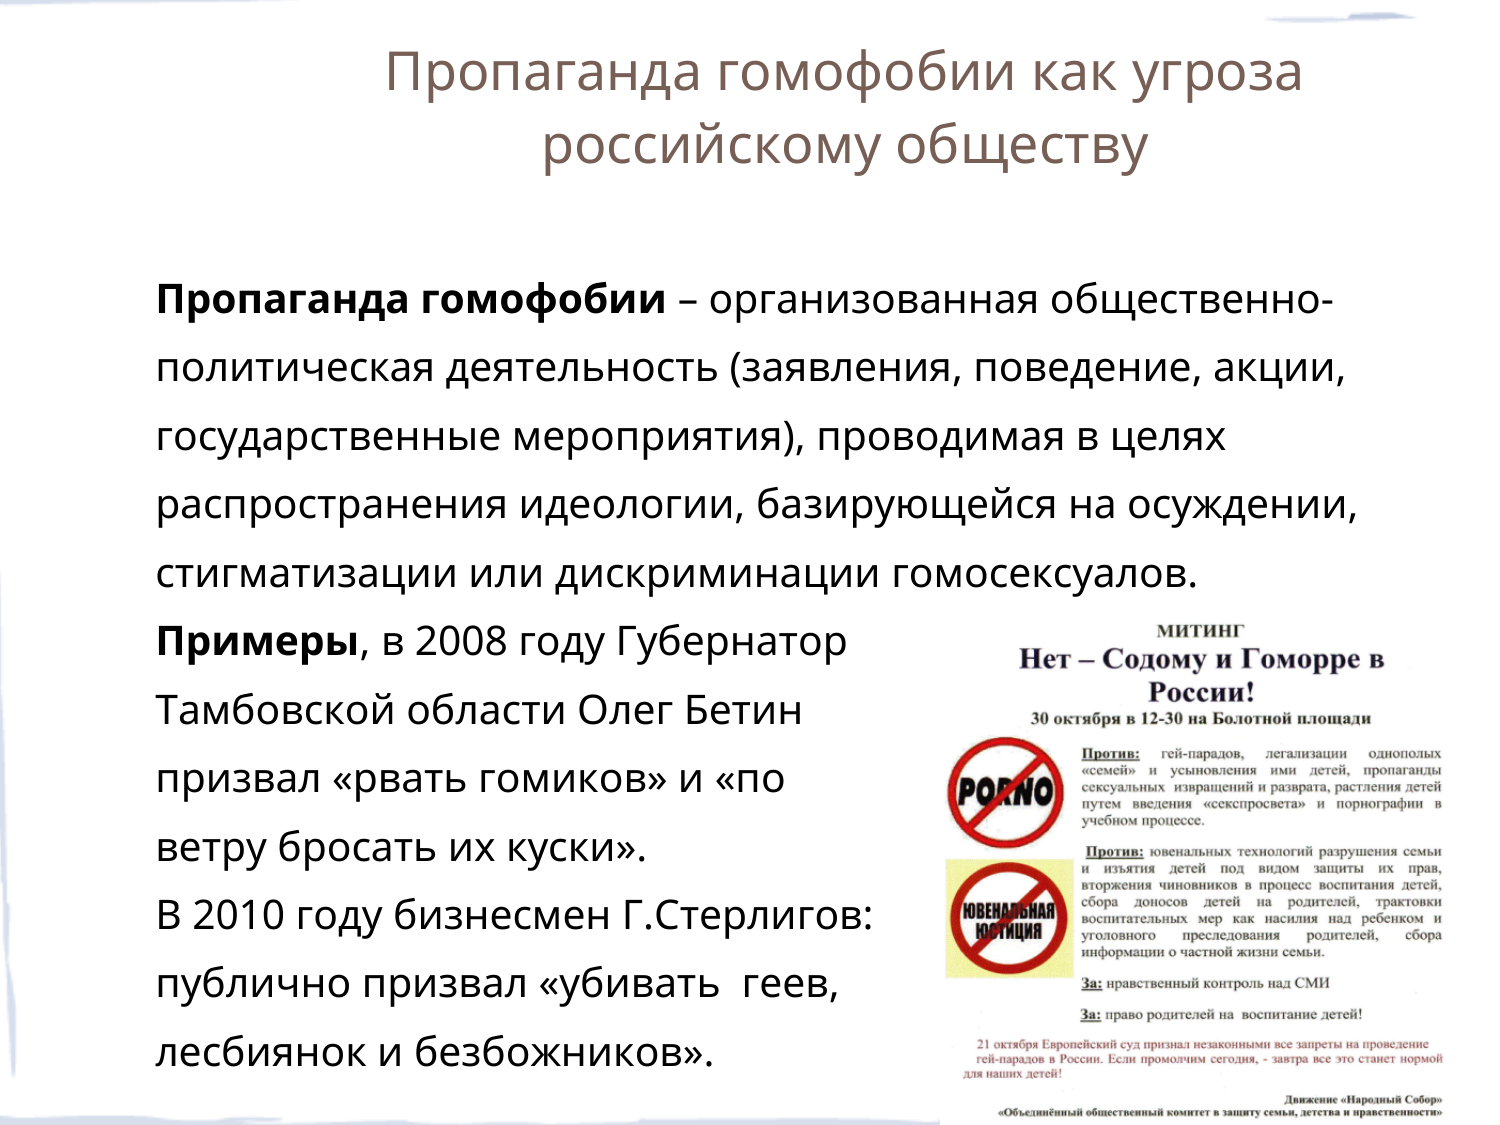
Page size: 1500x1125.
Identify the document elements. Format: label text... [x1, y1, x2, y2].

title Пропаганда гомофобии как угроза российскому обществу [225, 24, 1466, 188]
picture [0, 0, 1500, 1125]
list Пропаганда гомофобии – организованная общественно- политическая деятельность (заявления, поведение, акции, государственные мероприятия), проводимая в целях распространения идеологии, базирующейся на осуждении, стигматизации или дискриминации гомосексуалов. Примеры, в 2008 году Губернатор Тамбовской области Олег Бетин призвал «рвать гомиков» и «по ветру бросать их куски». В 2010 году бизнесмен Г.Стерлигов: публично призвал «убивать геев, лесбиянок и безбожников». [140, 262, 1466, 1100]
